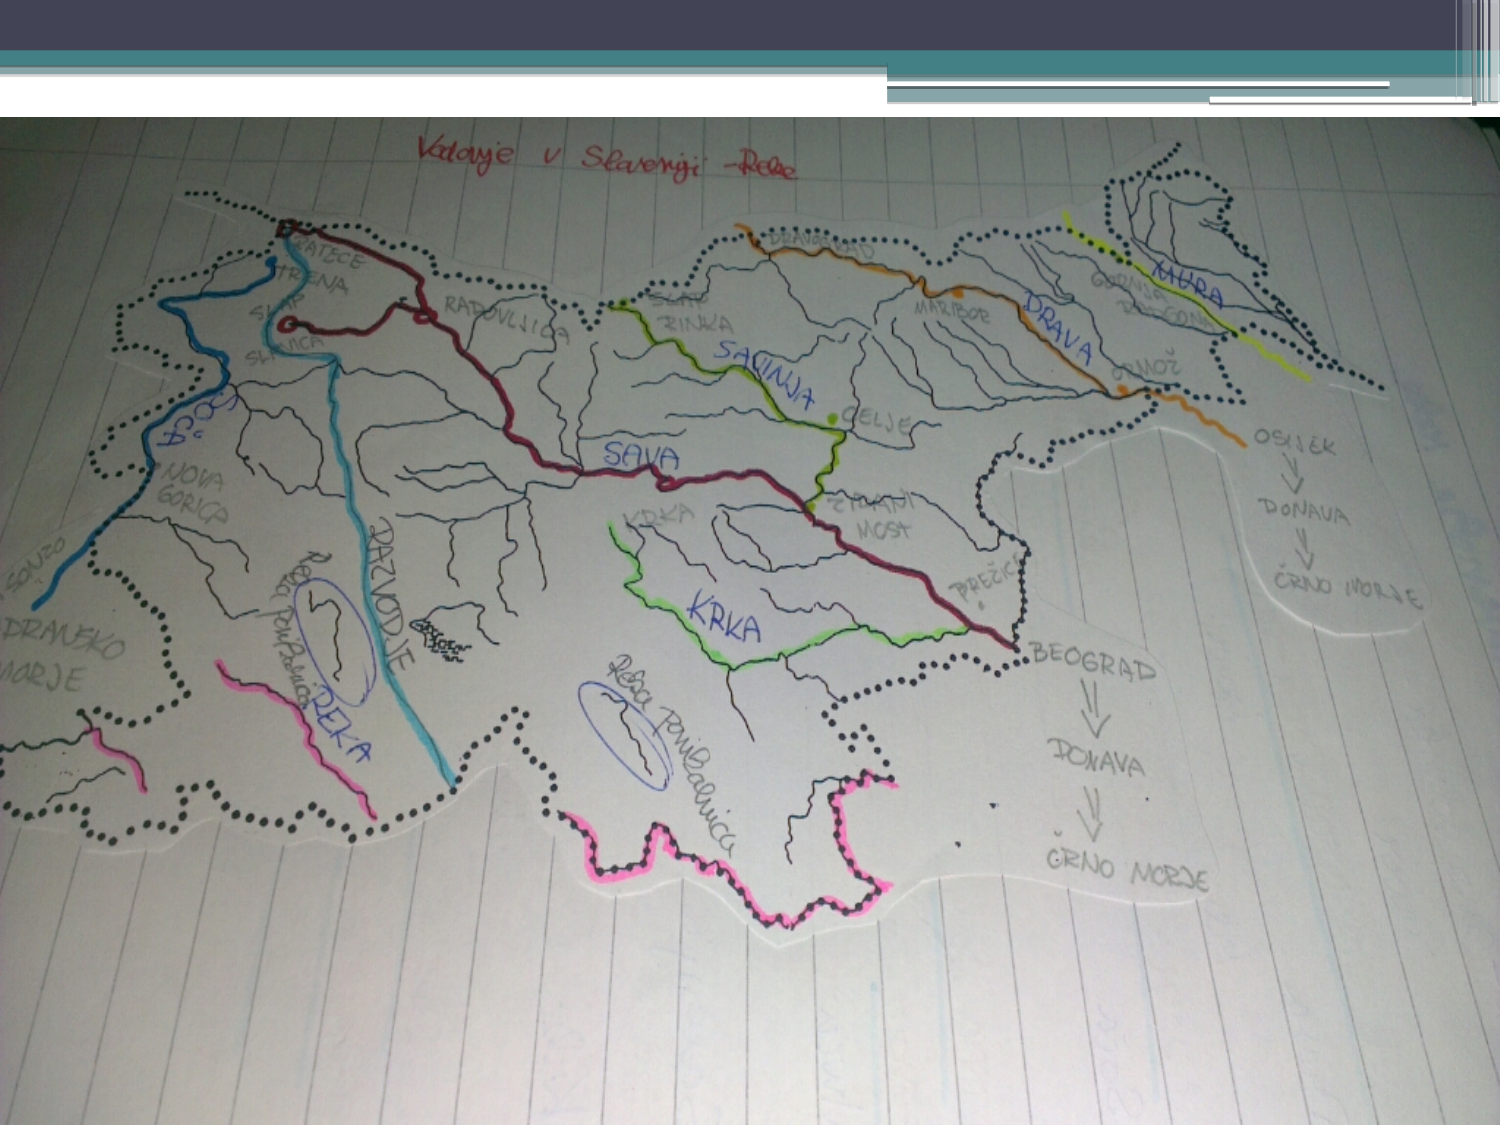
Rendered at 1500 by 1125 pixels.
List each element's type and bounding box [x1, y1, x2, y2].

picture [0, 117, 1500, 1125]
